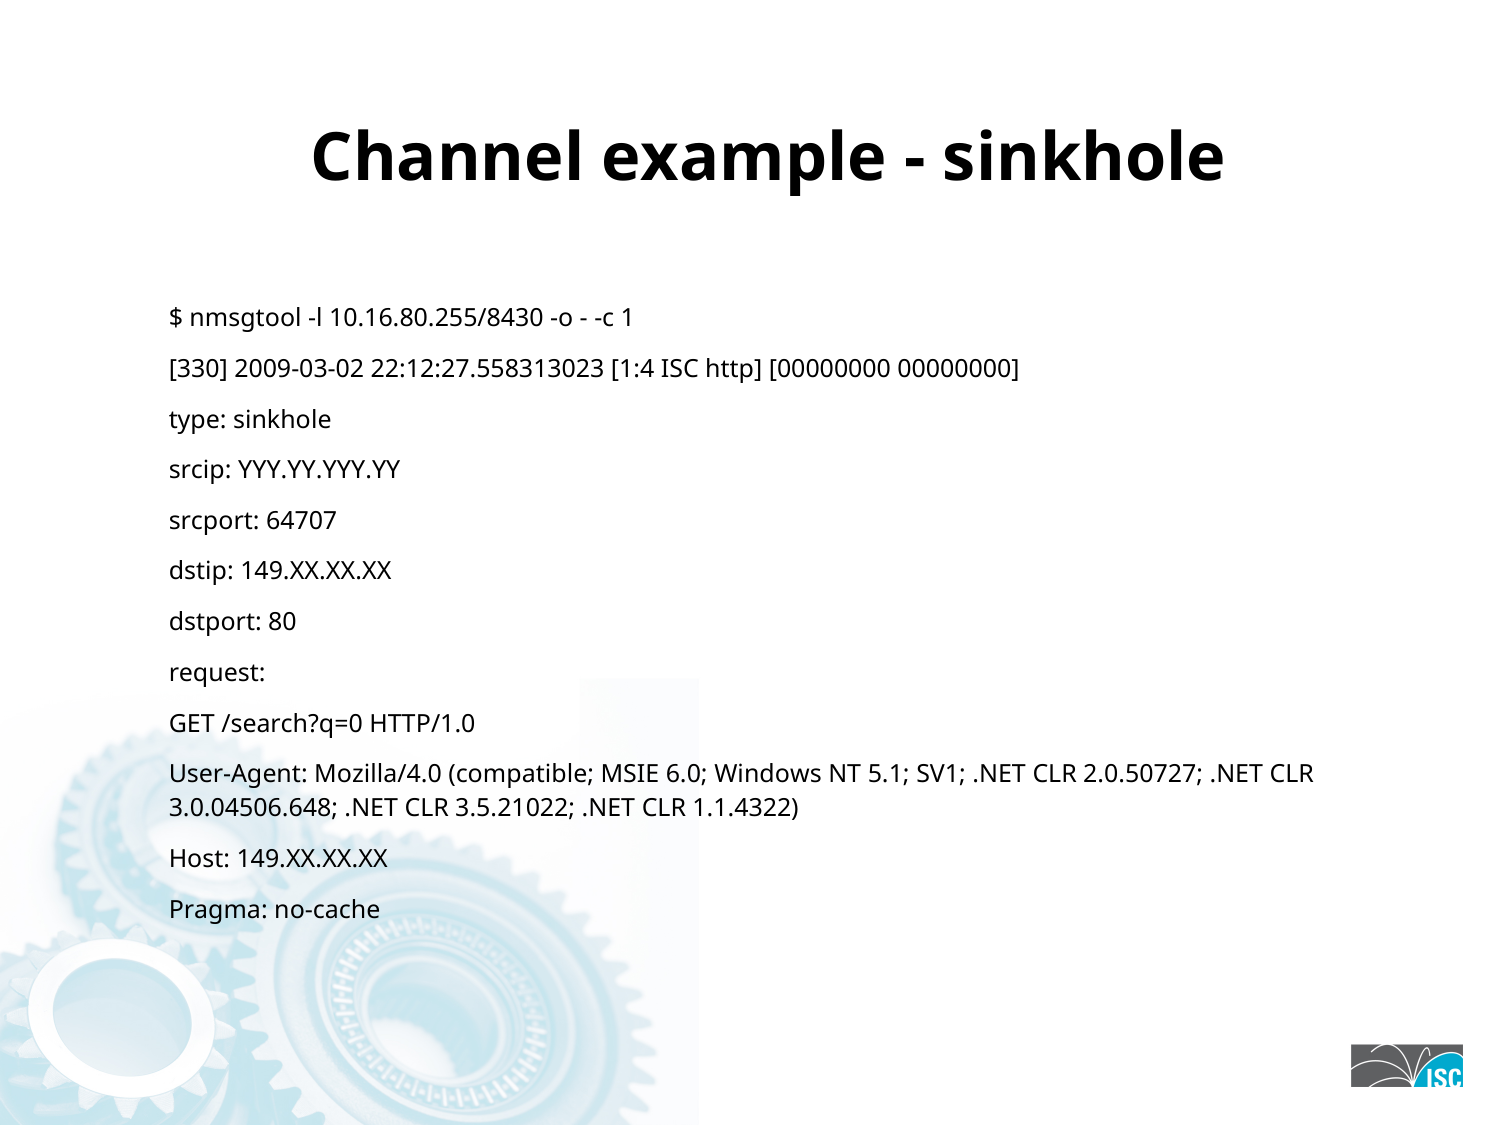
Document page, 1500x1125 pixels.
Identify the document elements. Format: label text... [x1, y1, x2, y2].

list $ nmsgtool -l 10.16.80.255/8430 -o - -c 1 [330] 2009-03-02 22:12:27.558313023 [1:4 ISC http] [00000000 00000000] type: sinkhole srcip: YYY.YY.YYY.YY srcport: 64707 dstip: 149.XX.XX.XX dstport: 80 request: GET /search?q=0 HTTP/1.0 User-Agent: Mozilla/4.0 (compatible; MSIE 6.0; Windows NT 5.1; SV1; .NET CLR 2.0.50727; .NET CLR 3.0.04506.648; .NET CLR 3.5.21022; .NET CLR 1.1.4322) Host: 149.XX.XX.XX Pragma: no-cache [112, 299, 1355, 961]
title Channel example - sinkhole [112, 54, 1426, 256]
picture [0, 0, 1500, 1125]
